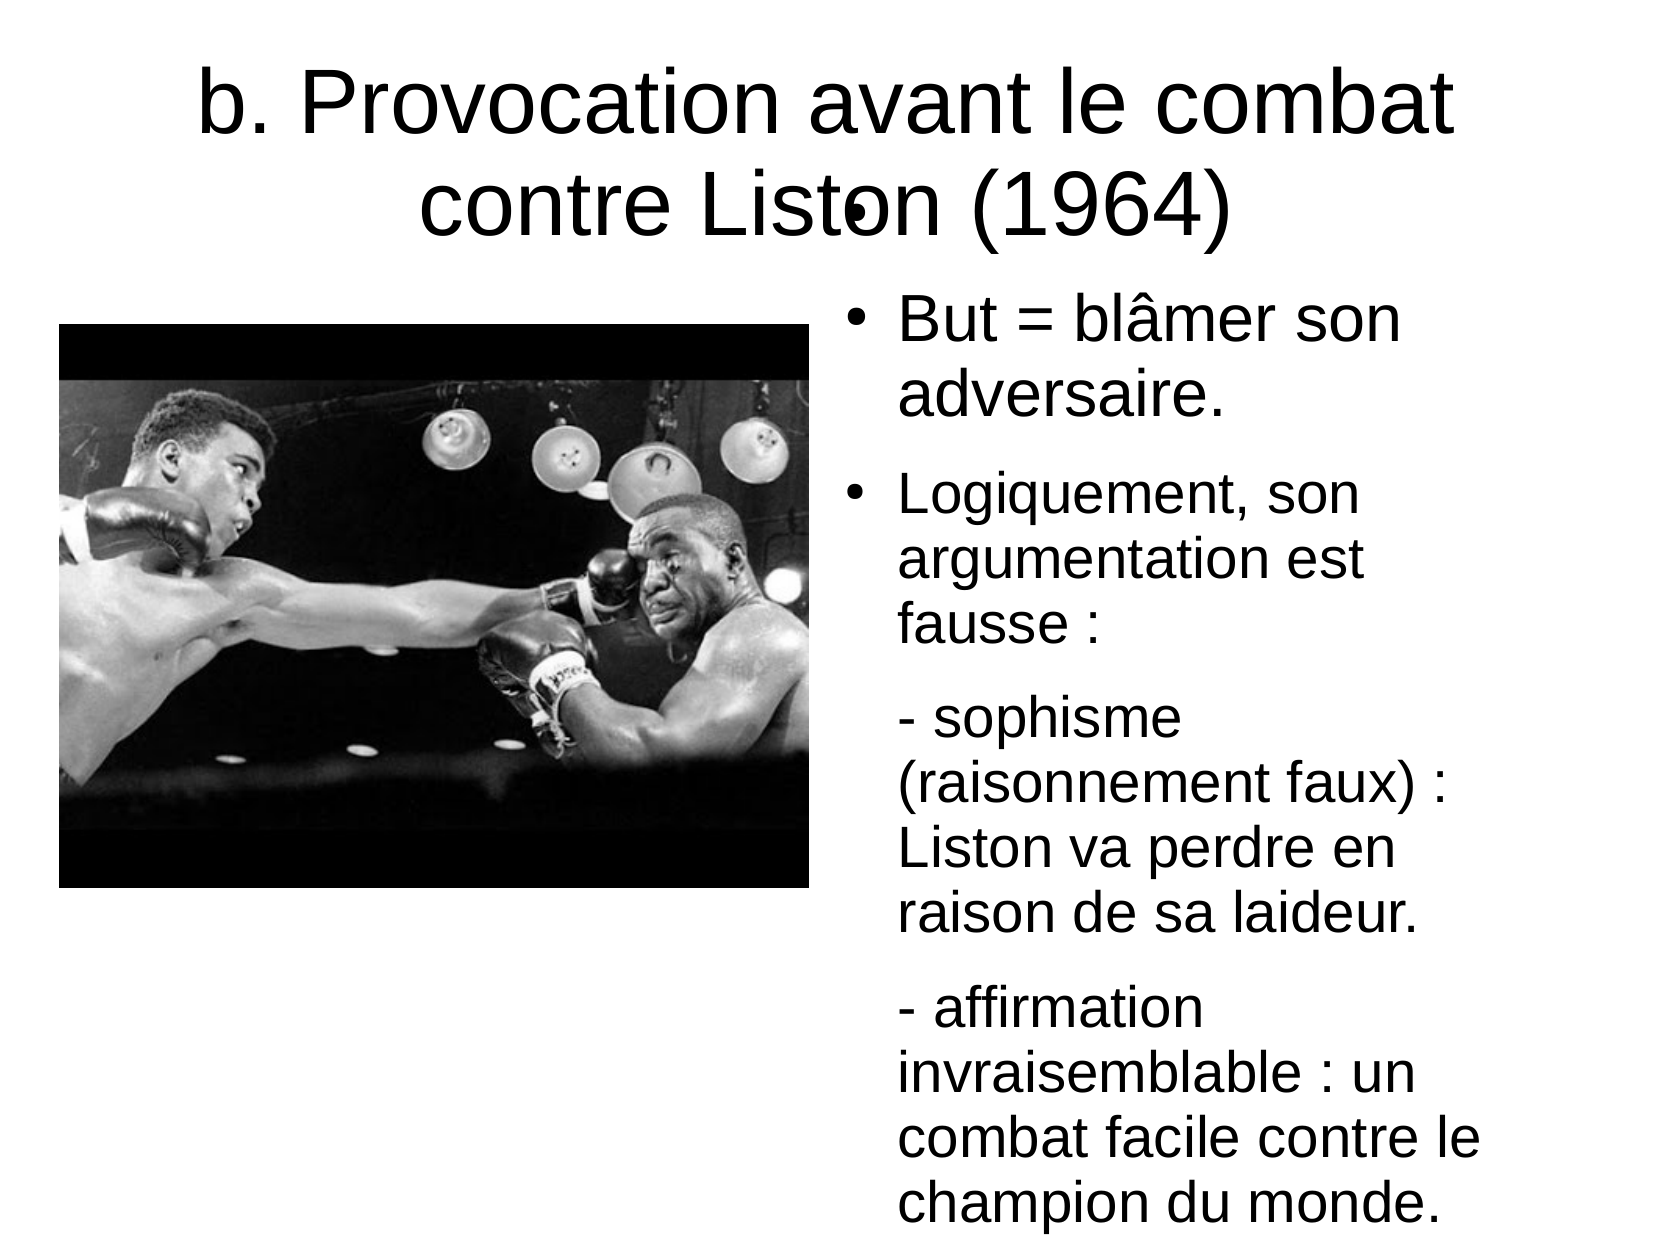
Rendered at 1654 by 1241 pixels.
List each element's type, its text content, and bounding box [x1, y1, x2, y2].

list But = blâmer son adversaire. Logiquement, son argumentation est fausse : - sophisme (raisonnement faux) : Liston va perdre en raison de sa laideur. - affirmation invraisemblable : un combat facile contre le champion du monde. [826, 177, 1553, 1241]
picture [59, 324, 809, 888]
title b. Provocation avant le combat contre Liston (1964) [82, 49, 1571, 257]
